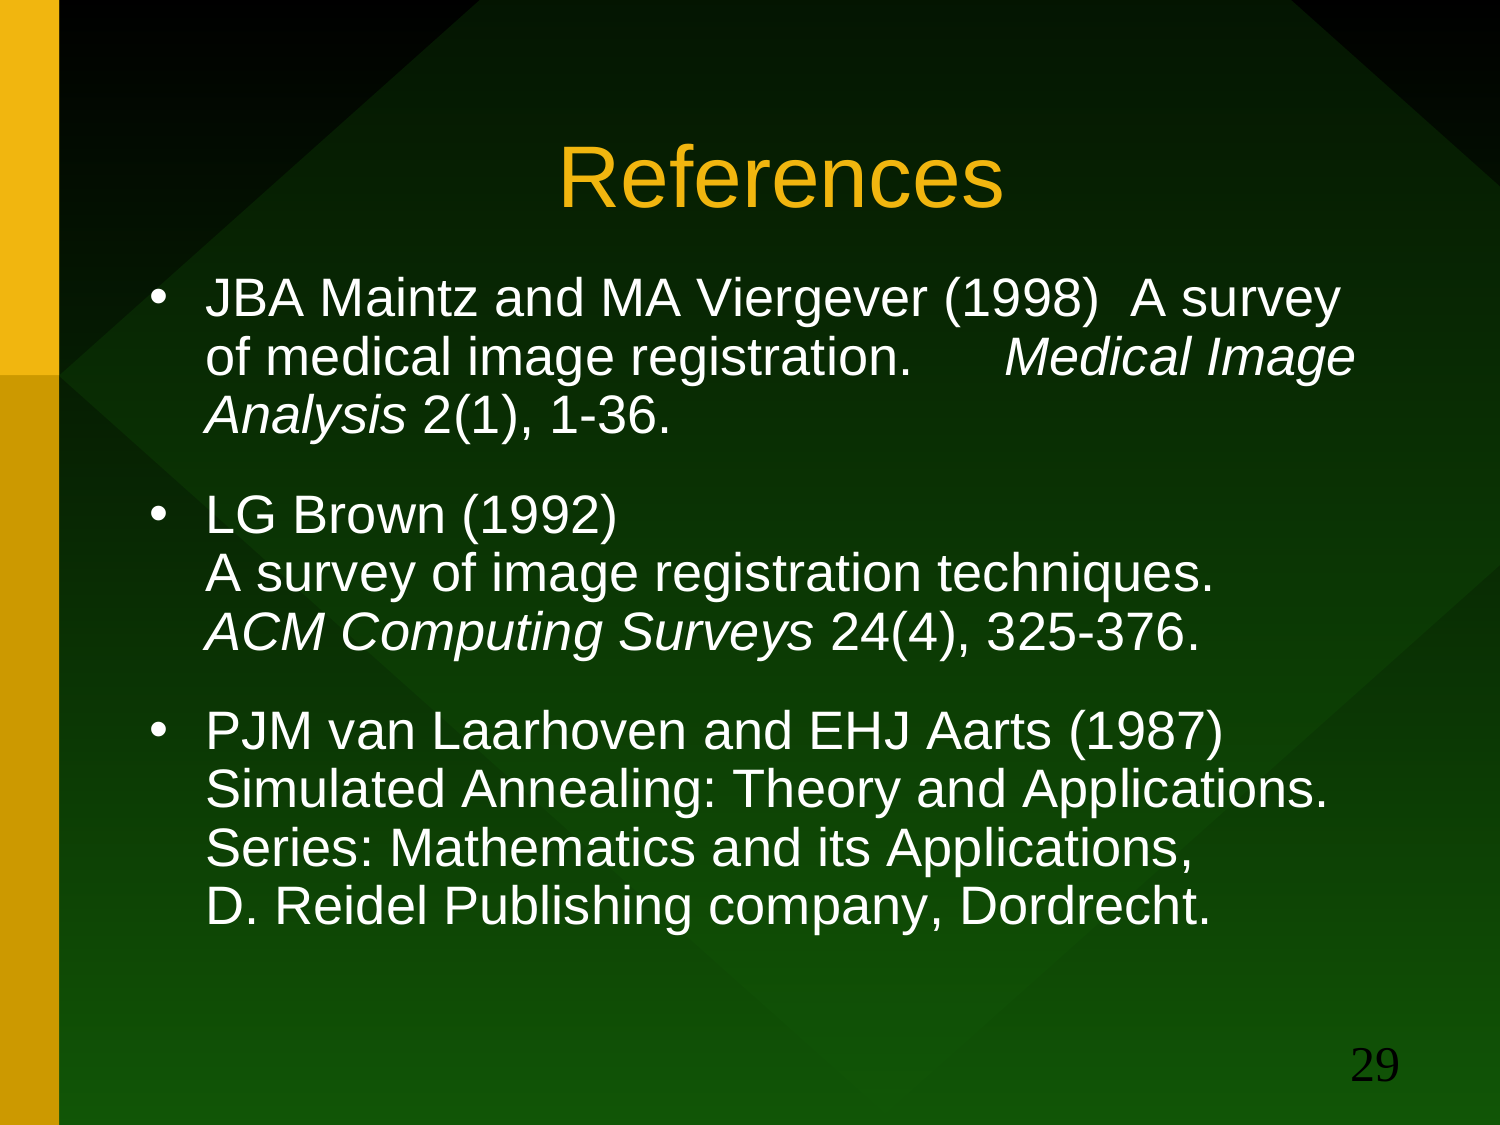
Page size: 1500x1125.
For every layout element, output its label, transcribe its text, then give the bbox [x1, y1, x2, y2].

list JBA Maintz and MA Viergever (1998) A survey of medical image registration. Medical Image Analysis 2(1), 1-36. LG Brown (1992) A survey of image registration techniques. ACM Computing Surveys 24(4), 325-376. PJM van Laarhoven and EHJ Aarts (1987) Simulated Annealing: Theory and Applications. Series: Mathematics and its Applications, D. Reidel Publishing company, Dordrecht. [134, 262, 1416, 1001]
title References [99, 87, 1463, 276]
